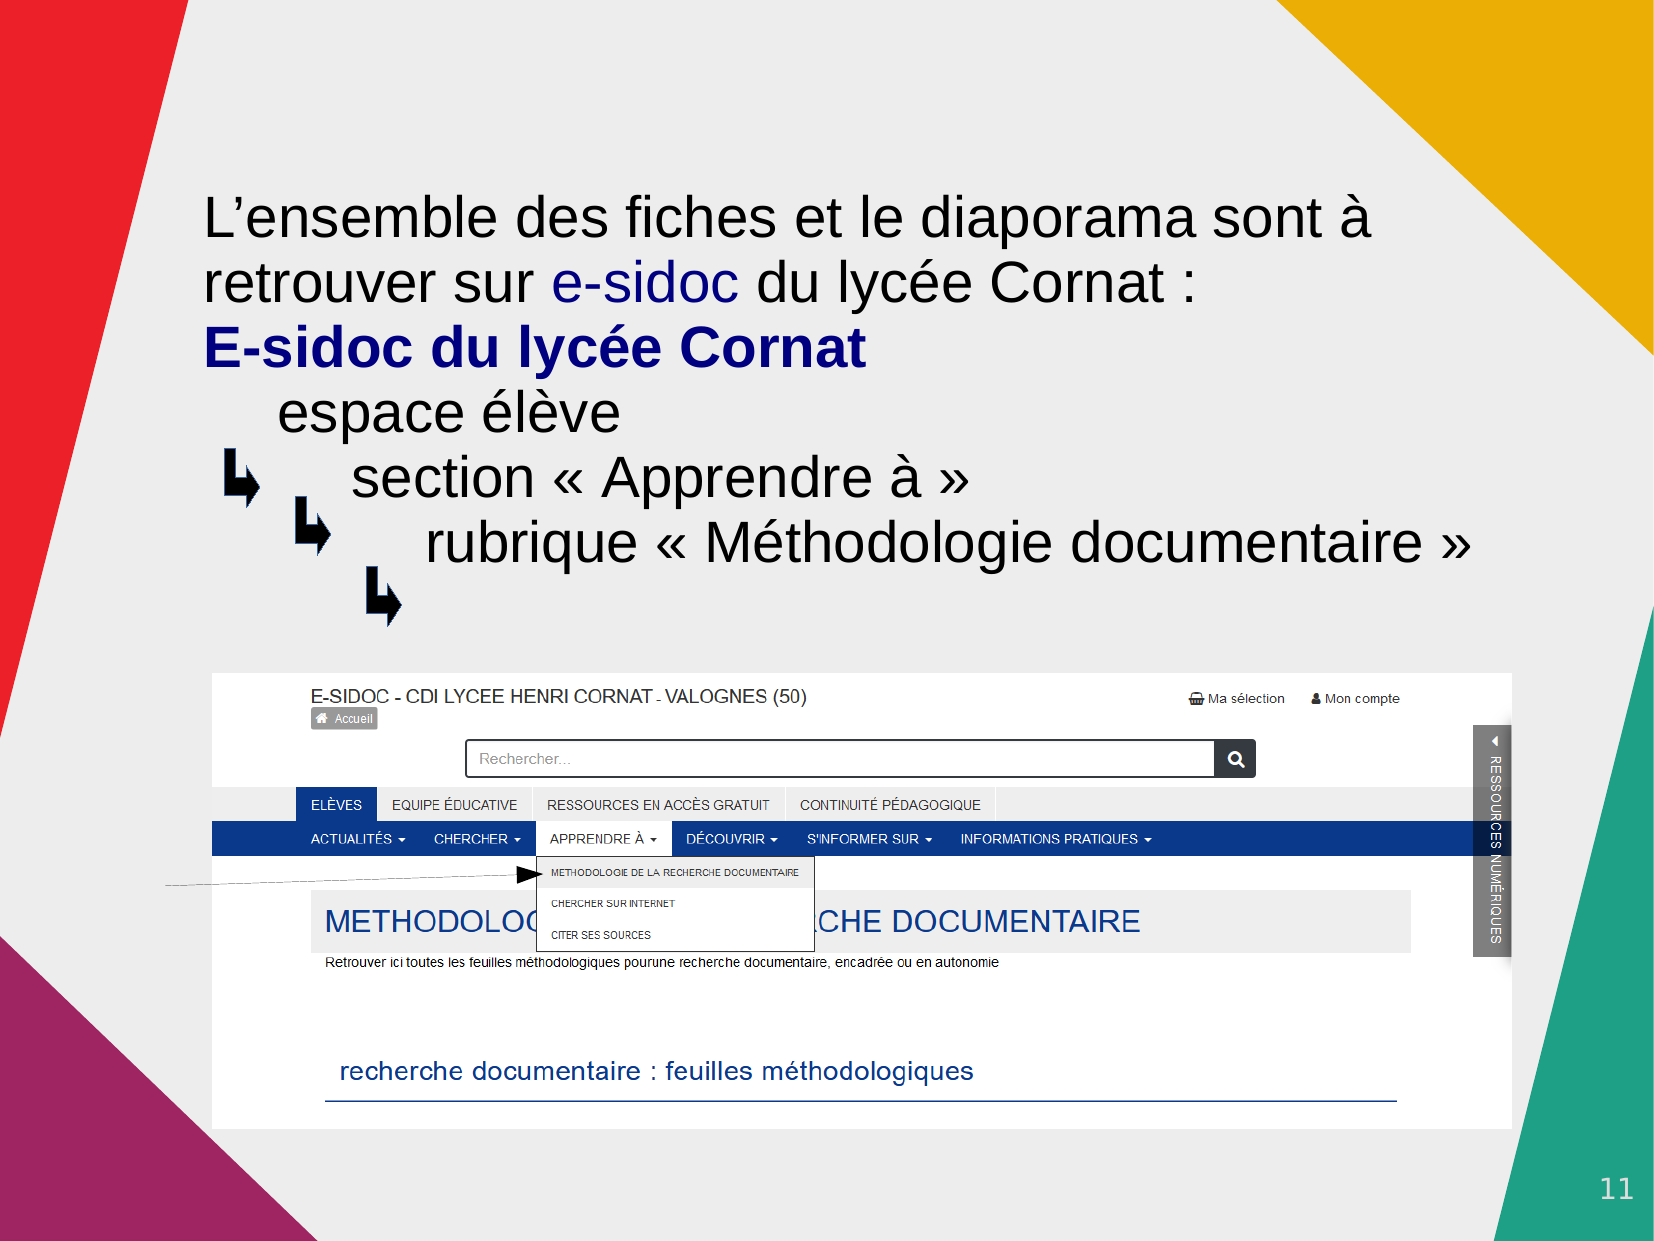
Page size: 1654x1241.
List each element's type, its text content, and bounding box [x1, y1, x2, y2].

text_box [366, 566, 402, 627]
text_box [295, 496, 331, 556]
text_box [224, 448, 260, 508]
text_box L’ensemble des fiches et le diaporama sont à retrouver sur e-sidoc du lycée Cornat : E-sidoc du lycée Cornat espace élève section « Apprendre à » rubrique « Méthodologie documentaire » [188, 177, 1560, 648]
picture [212, 673, 1512, 1129]
